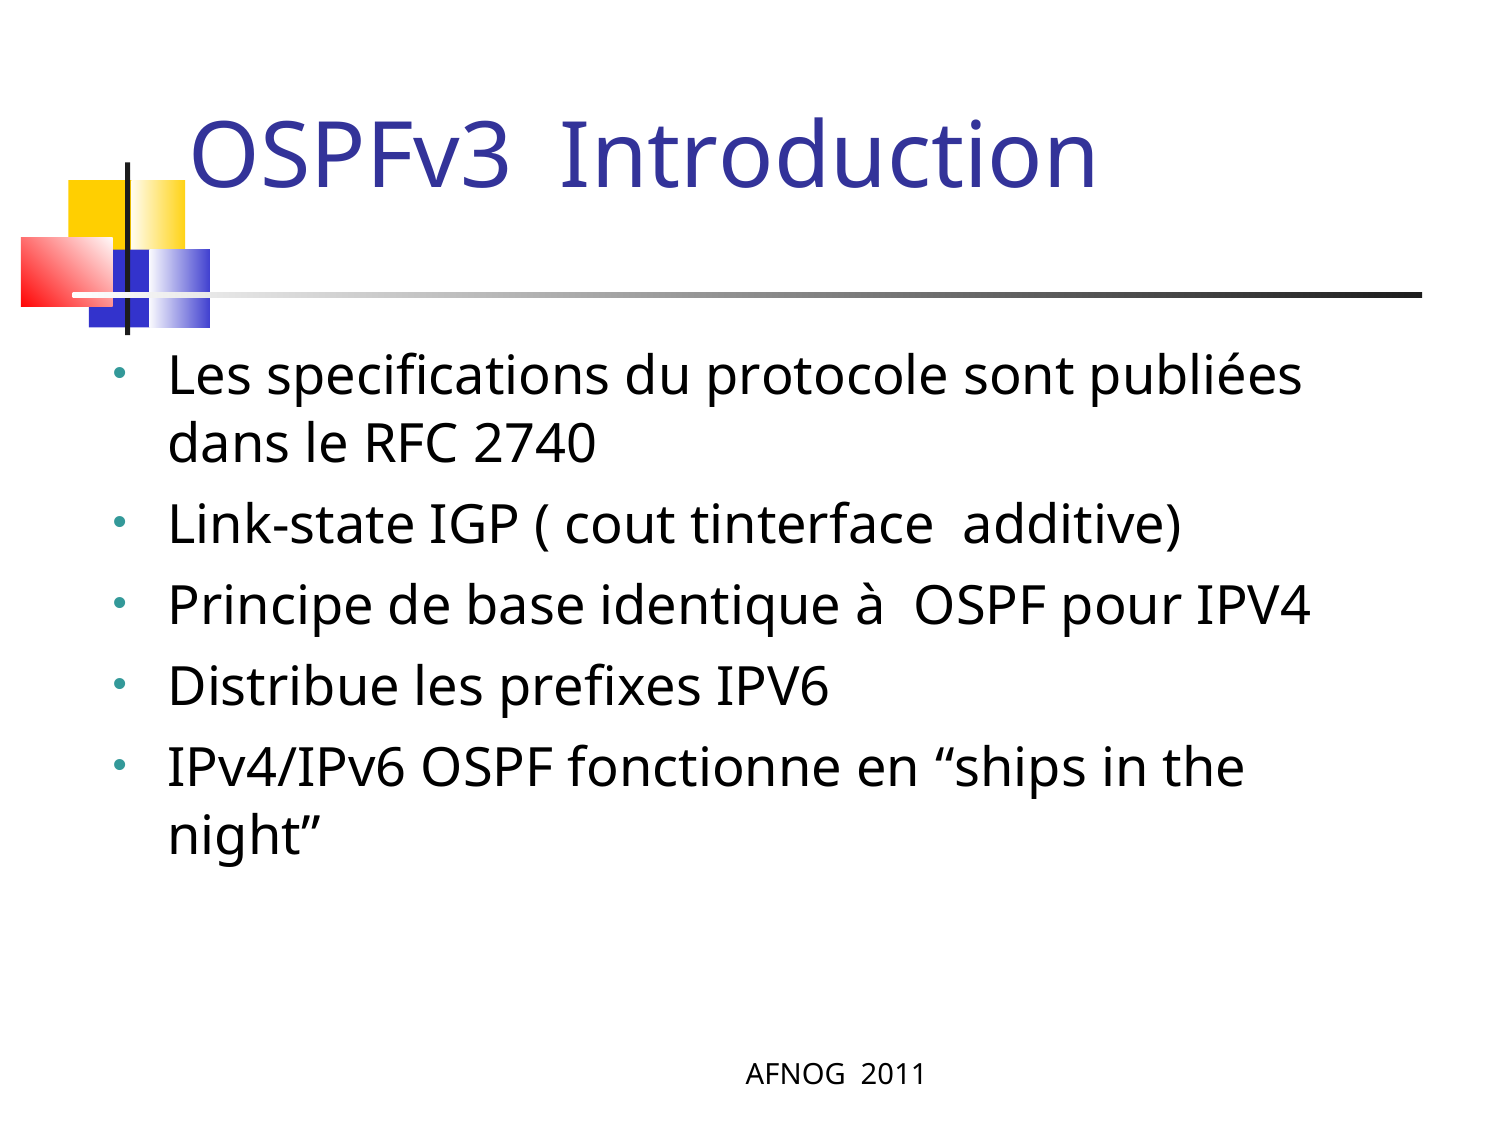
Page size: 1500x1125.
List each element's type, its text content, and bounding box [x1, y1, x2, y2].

title OSPFv3 Introduction [188, 35, 1468, 276]
text_box AFNOG 2011 [599, 1024, 1074, 1099]
list Les specifications du protocole sont publiées dans le RFC 2740 Link-state IGP ( cout tinterface additive)‏ Principe de base identique à OSPF pour IPV4 Distribue les prefixes IPV6 IPv4/IPv6 OSPF fonctionne en “ships in the night” [112, 337, 1388, 1020]
